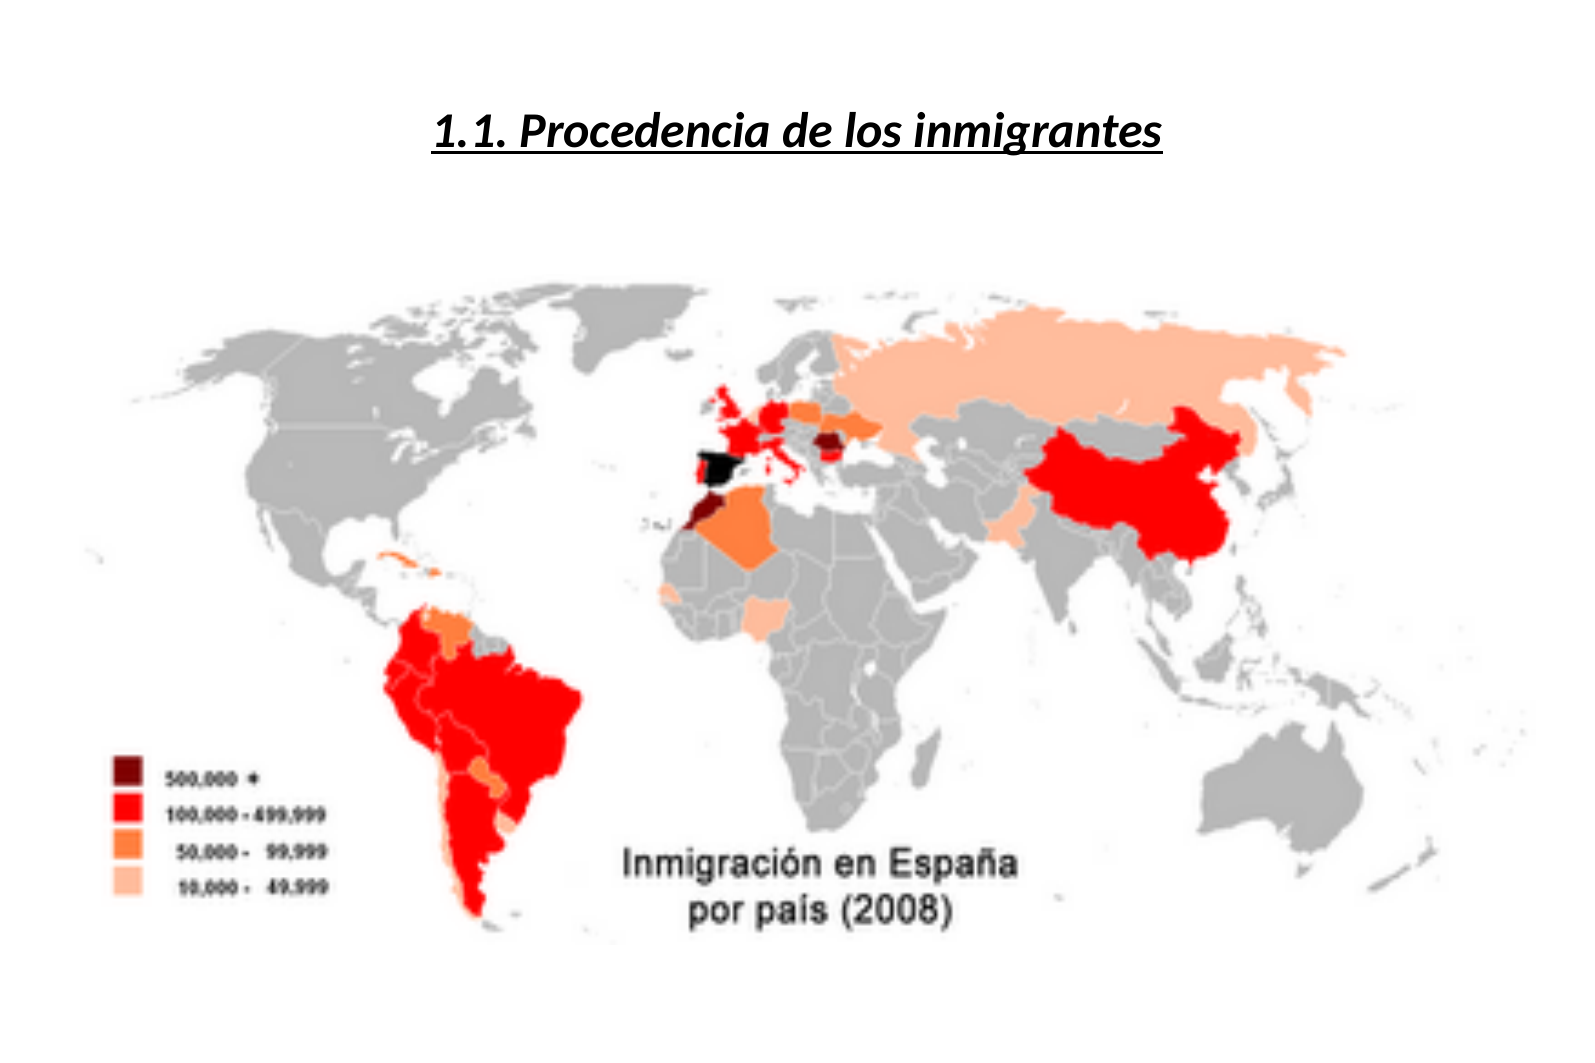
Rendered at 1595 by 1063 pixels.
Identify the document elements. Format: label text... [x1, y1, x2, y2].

picture [79, 274, 1536, 945]
title 1.1. Procedencia de los inmigrantes [79, 49, 1515, 213]
